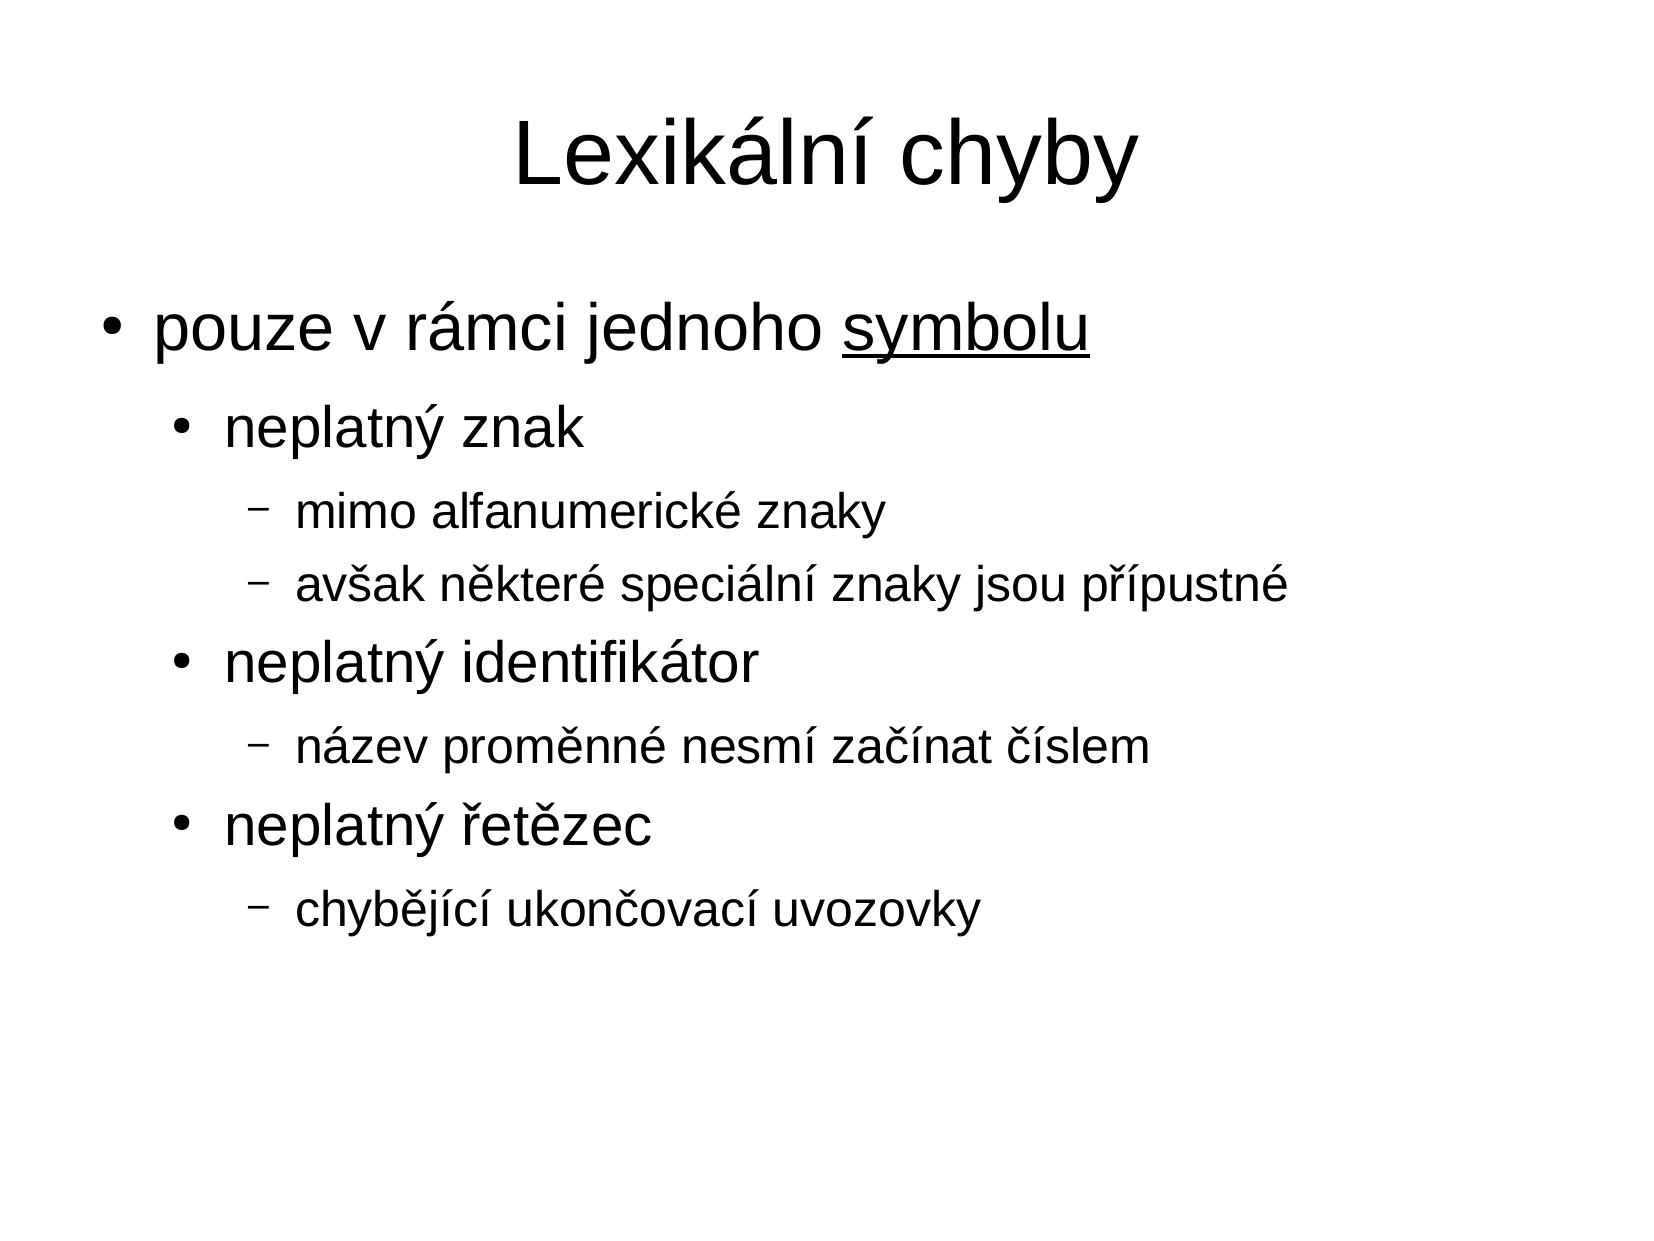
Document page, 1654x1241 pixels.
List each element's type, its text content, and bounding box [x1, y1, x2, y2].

title Lexikální chyby [82, 49, 1571, 257]
list pouze v rámci jednoho symbolu neplatný znak mimo alfanumerické znaky avšak některé speciální znaky jsou přípustné neplatný identifikátor název proměnné nesmí začínat číslem neplatný řetězec chybějící ukončovací uvozovky [82, 290, 1571, 1109]
